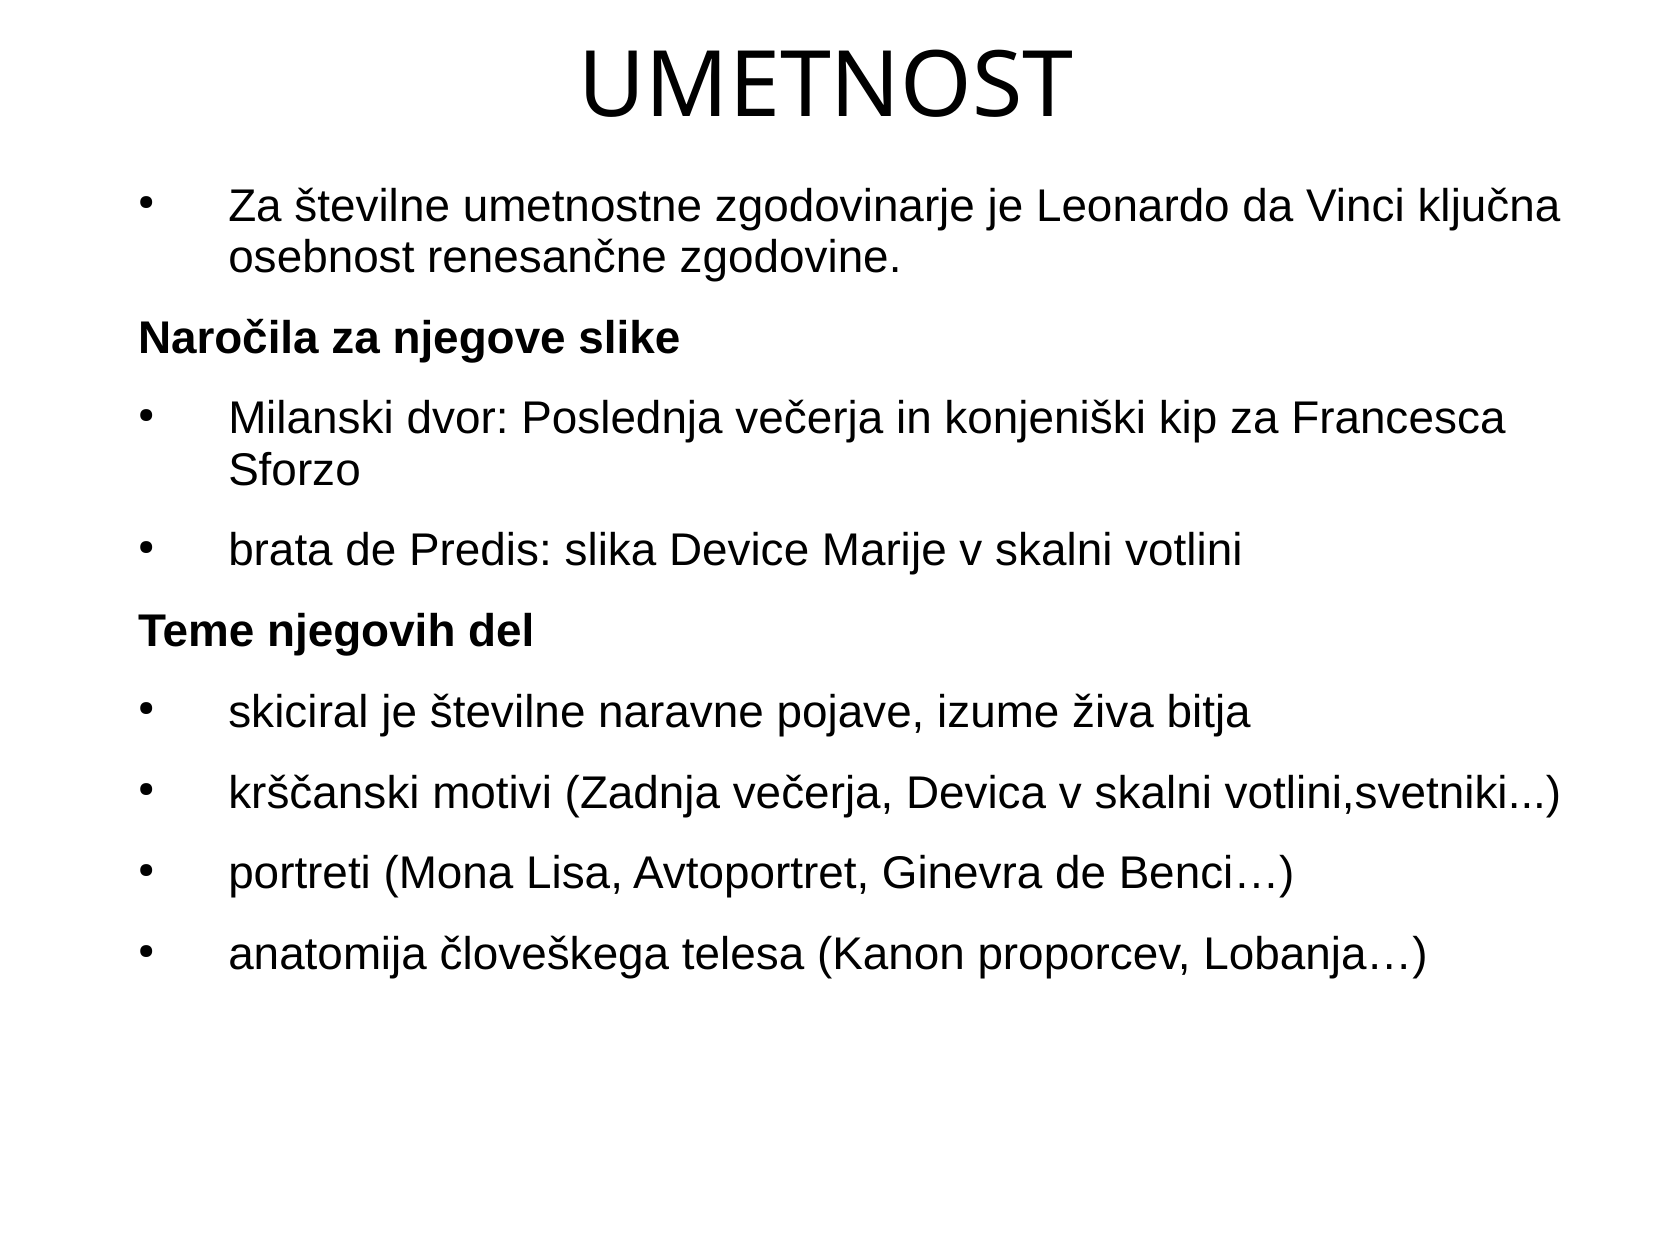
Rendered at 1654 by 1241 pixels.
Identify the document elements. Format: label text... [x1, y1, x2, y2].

list Za številne umetnostne zgodovinarje je Leonardo da Vinci ključna osebnost renesančne zgodovine. Naročila za njegove slike Milanski dvor: Poslednja večerja in konjeniški kip za Francesca Sforzo brata de Predis: slika Device Marije v skalni votlini Teme njegovih del skiciral je številne naravne pojave, izume živa bitja krščanski motivi (Zadnja večerja, Devica v skalni votlini,svetniki...) portreti (Mona Lisa, Avtoportret, Ginevra de Benci…) anatomija človeškega telesa (Kanon proporcev, Lobanja…) [82, 177, 1571, 996]
title UMETNOST [82, 0, 1571, 177]
